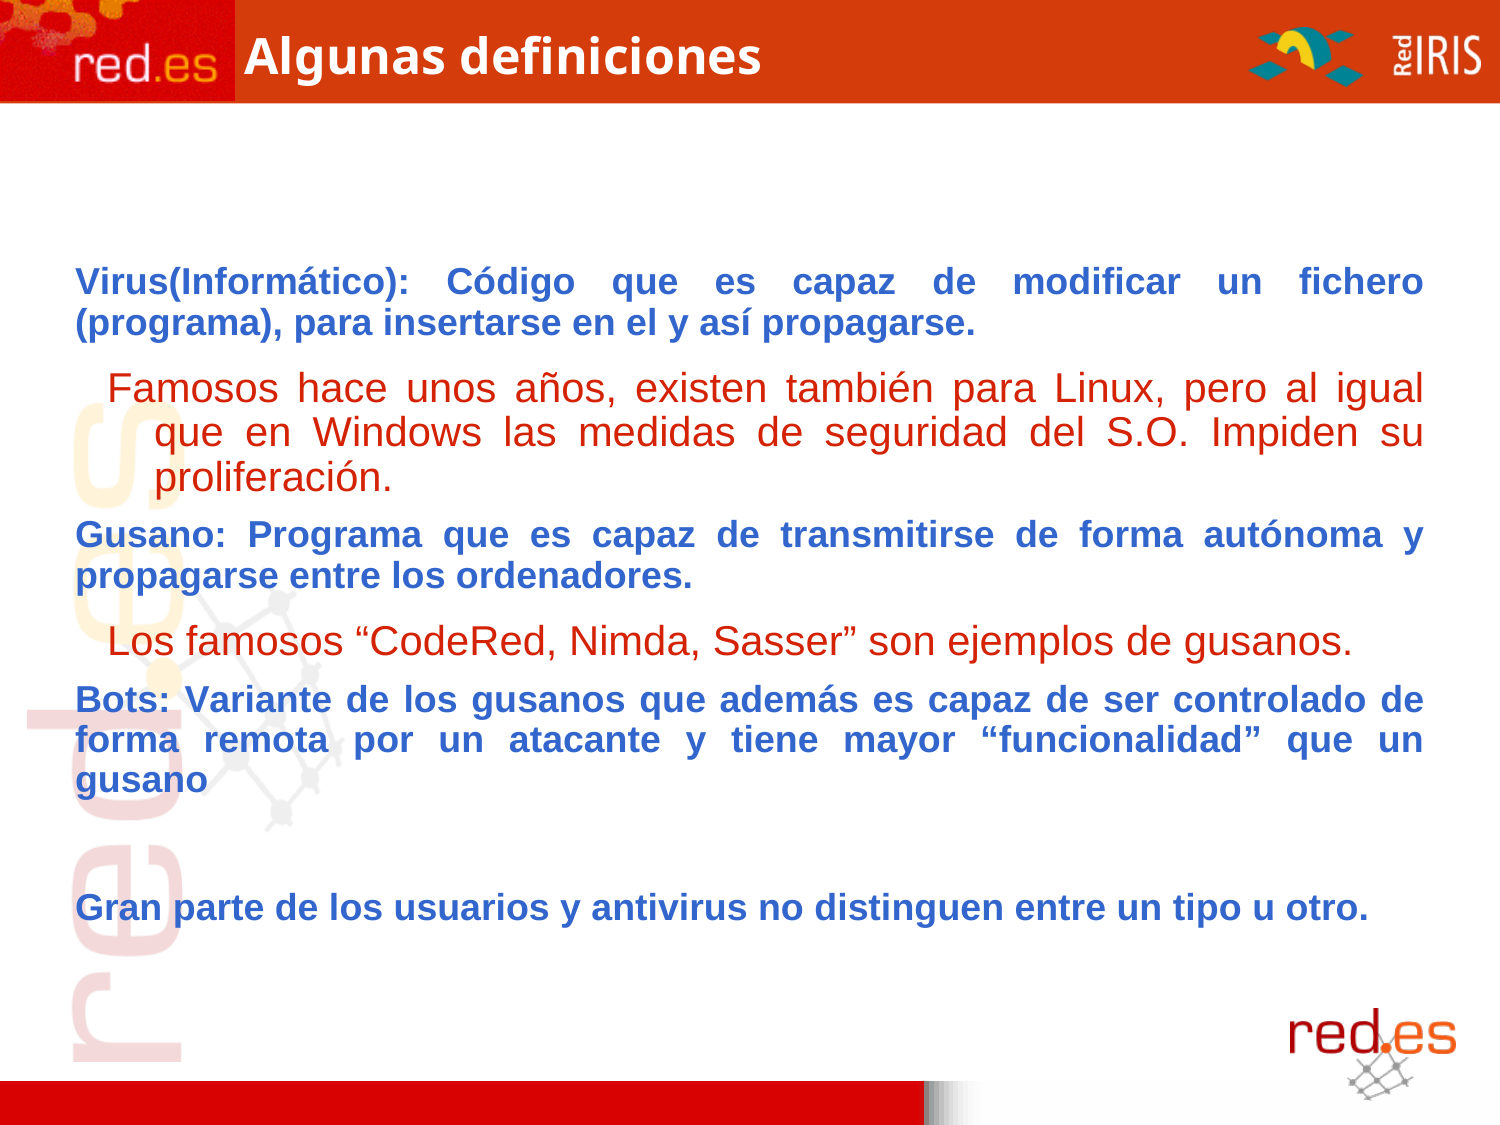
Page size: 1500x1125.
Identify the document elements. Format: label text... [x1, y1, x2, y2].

list Virus(Informático): Código que es capaz de modificar un fichero (programa), para insertarse en el y así propagarse. Famosos hace unos años, existen también para Linux, pero al igual que en Windows las medidas de seguridad del S.O. Impiden su proliferación. Gusano: Programa que es capaz de transmitirse de forma autónoma y propagarse entre los ordenadores. Los famosos “CodeRed, Nimda, Sasser” son ejemplos de gusanos. Bots: Variante de los gusanos que además es capaz de ser controlado de forma remota por un atacante y tiene mayor “funcionalidad” que un gusano Gran parte de los usuarios y antivirus no distinguen entre un tipo u otro. [75, 262, 1426, 1006]
picture [27, 400, 345, 1062]
picture [0, 0, 235, 101]
title Algunas definiciones [244, 0, 1412, 121]
picture [1412, 27, 1481, 87]
picture [0, 1008, 1500, 1125]
